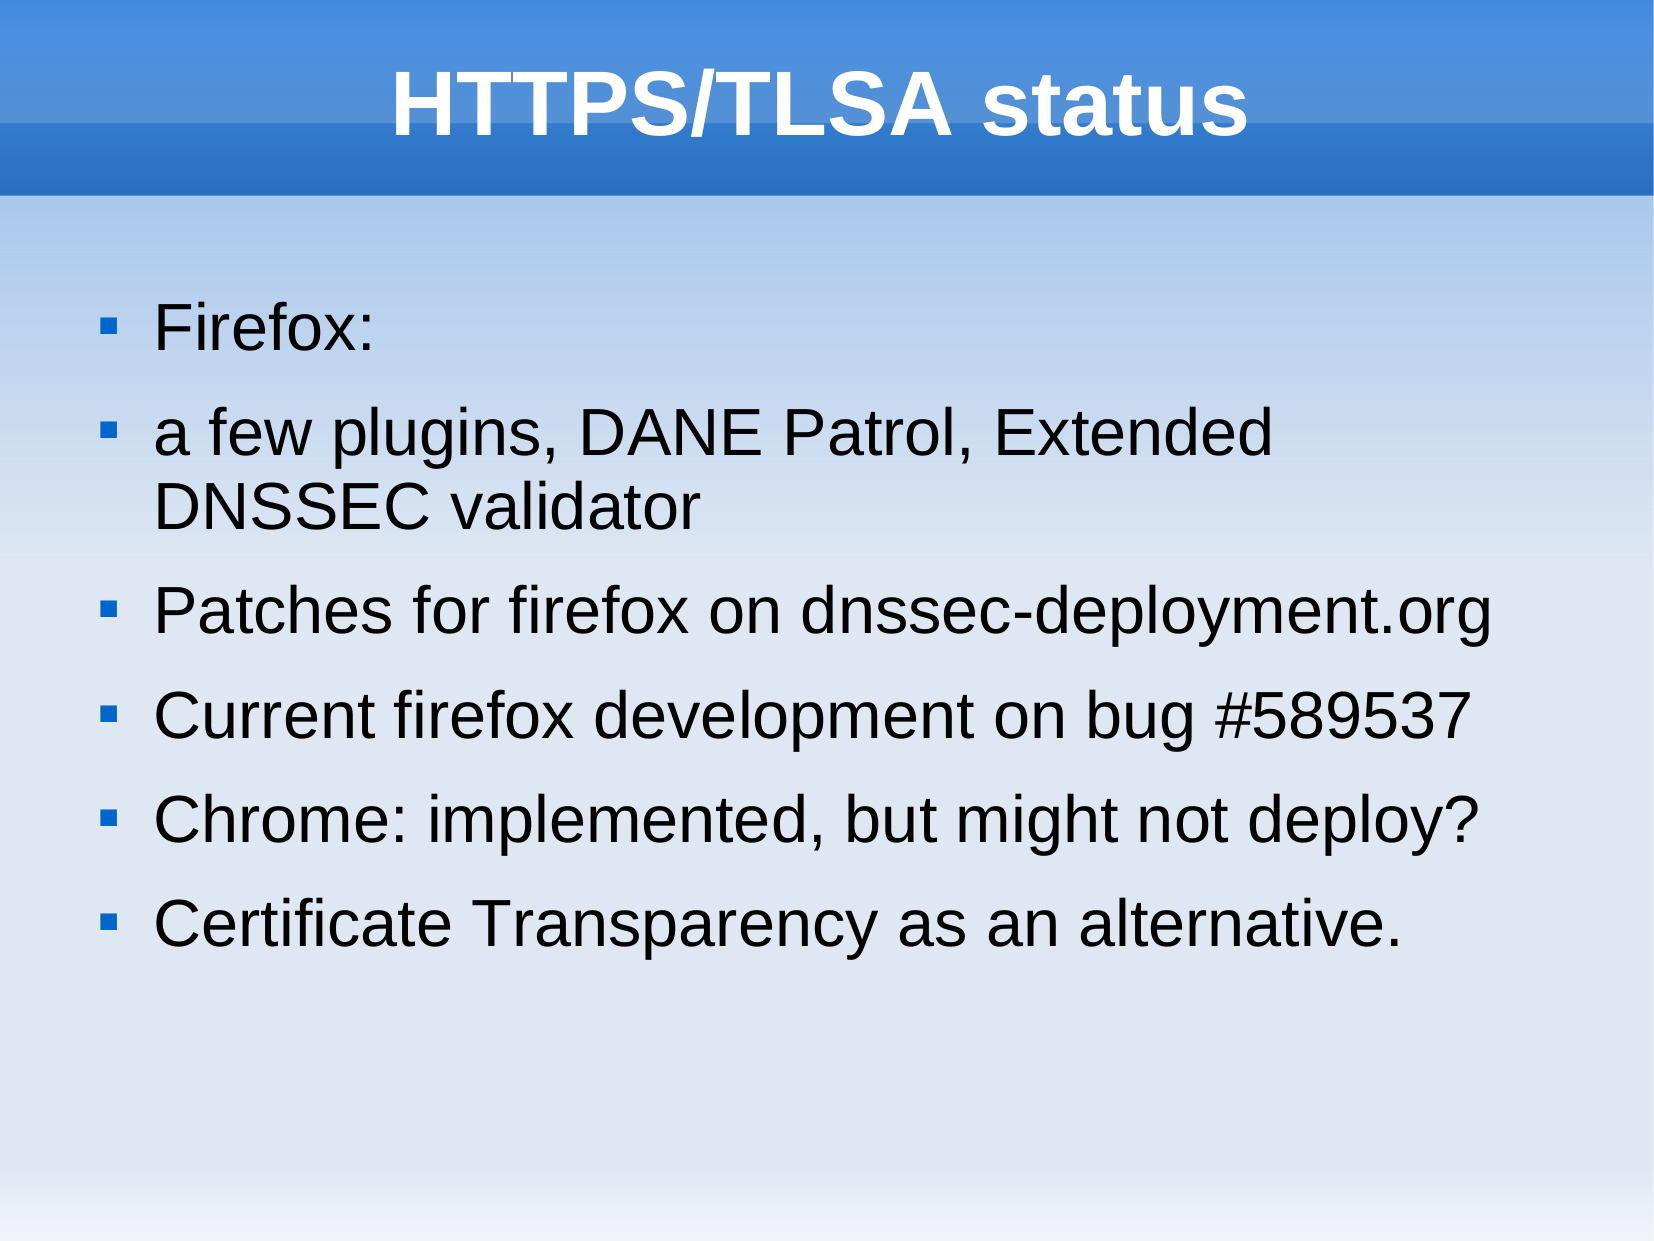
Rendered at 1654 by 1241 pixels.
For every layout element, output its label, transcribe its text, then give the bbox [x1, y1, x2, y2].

picture [0, 0, 1654, 1241]
list Firefox: a few plugins, DANE Patrol, Extended DNSSEC validator Patches for firefox on dnssec-deployment.org Current firefox development on bug #589537 Chrome: implemented, but might not deploy? Certificate Transparency as an alternative. [82, 290, 1571, 1109]
title HTTPS/TLSA status [76, 0, 1565, 208]
